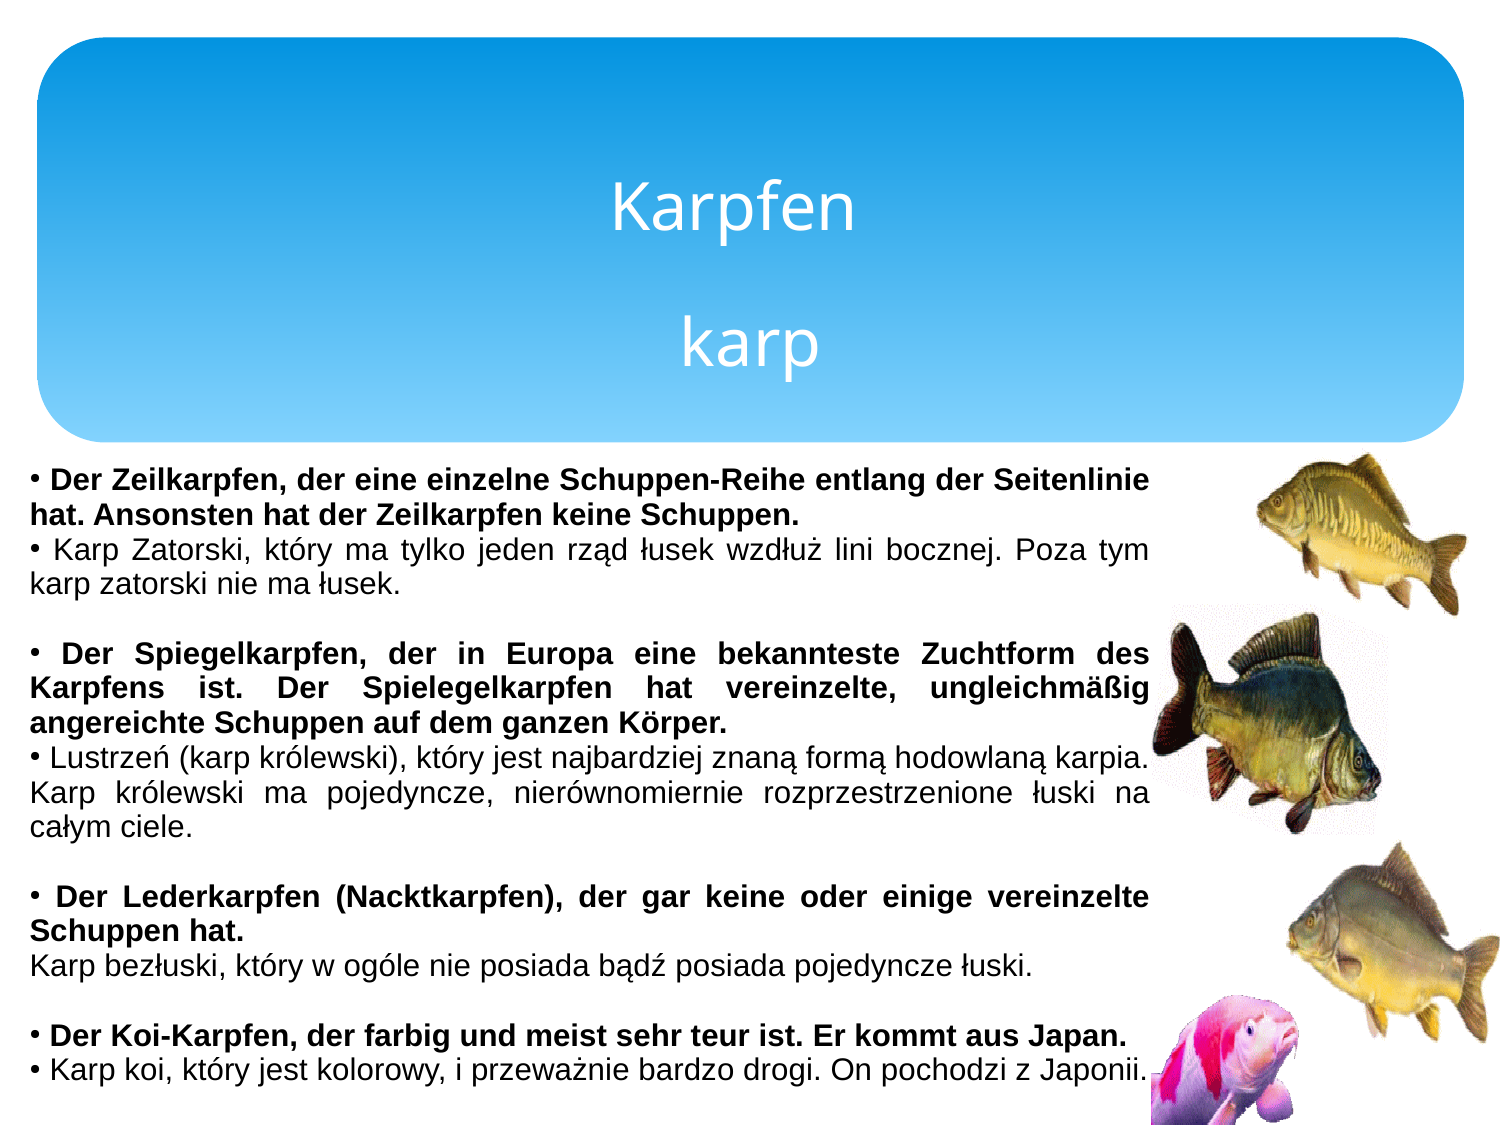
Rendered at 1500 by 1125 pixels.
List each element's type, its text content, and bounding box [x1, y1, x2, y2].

picture [1151, 442, 1500, 1125]
title Karpfen karp [67, 115, 1418, 384]
subtitle Der Zeilkarpfen, der eine einzelne Schuppen-Reihe entlang der Seitenlinie hat. Ansonsten hat der Zeilkarpfen keine Schuppen. Karp Zatorski, który ma tylko jeden rząd łusek wzdłuż lini bocznej. Poza tym karp zatorski nie ma łusek. Der Spiegelkarpfen, der in Europa eine bekannteste Zuchtform des Karpfens ist. Der Spielegelkarpfen hat vereinzelte, ungleichmäßig angereichte Schuppen auf dem ganzen Körper. Lustrzeń (karp królewski), który jest najbardziej znaną formą hodowlaną karpia. Karp królewski ma pojedyncze, nierównomiernie rozprzestrzenione łuski na całym ciele. Der Lederkarpfen (Nacktkarpfen), der gar keine oder einige vereinzelte Schuppen hat. Karp bezłuski, który w ogóle nie posiada bądź posiada pojedyncze łuski. Der Koi-Karpfen, der farbig und meist sehr teur ist. Er kommt aus Japan. Karp koi, który jest kolorowy, i przeważnie bardzo drogi. On pochodzi z Japonii. [29, 457, 1151, 1093]
